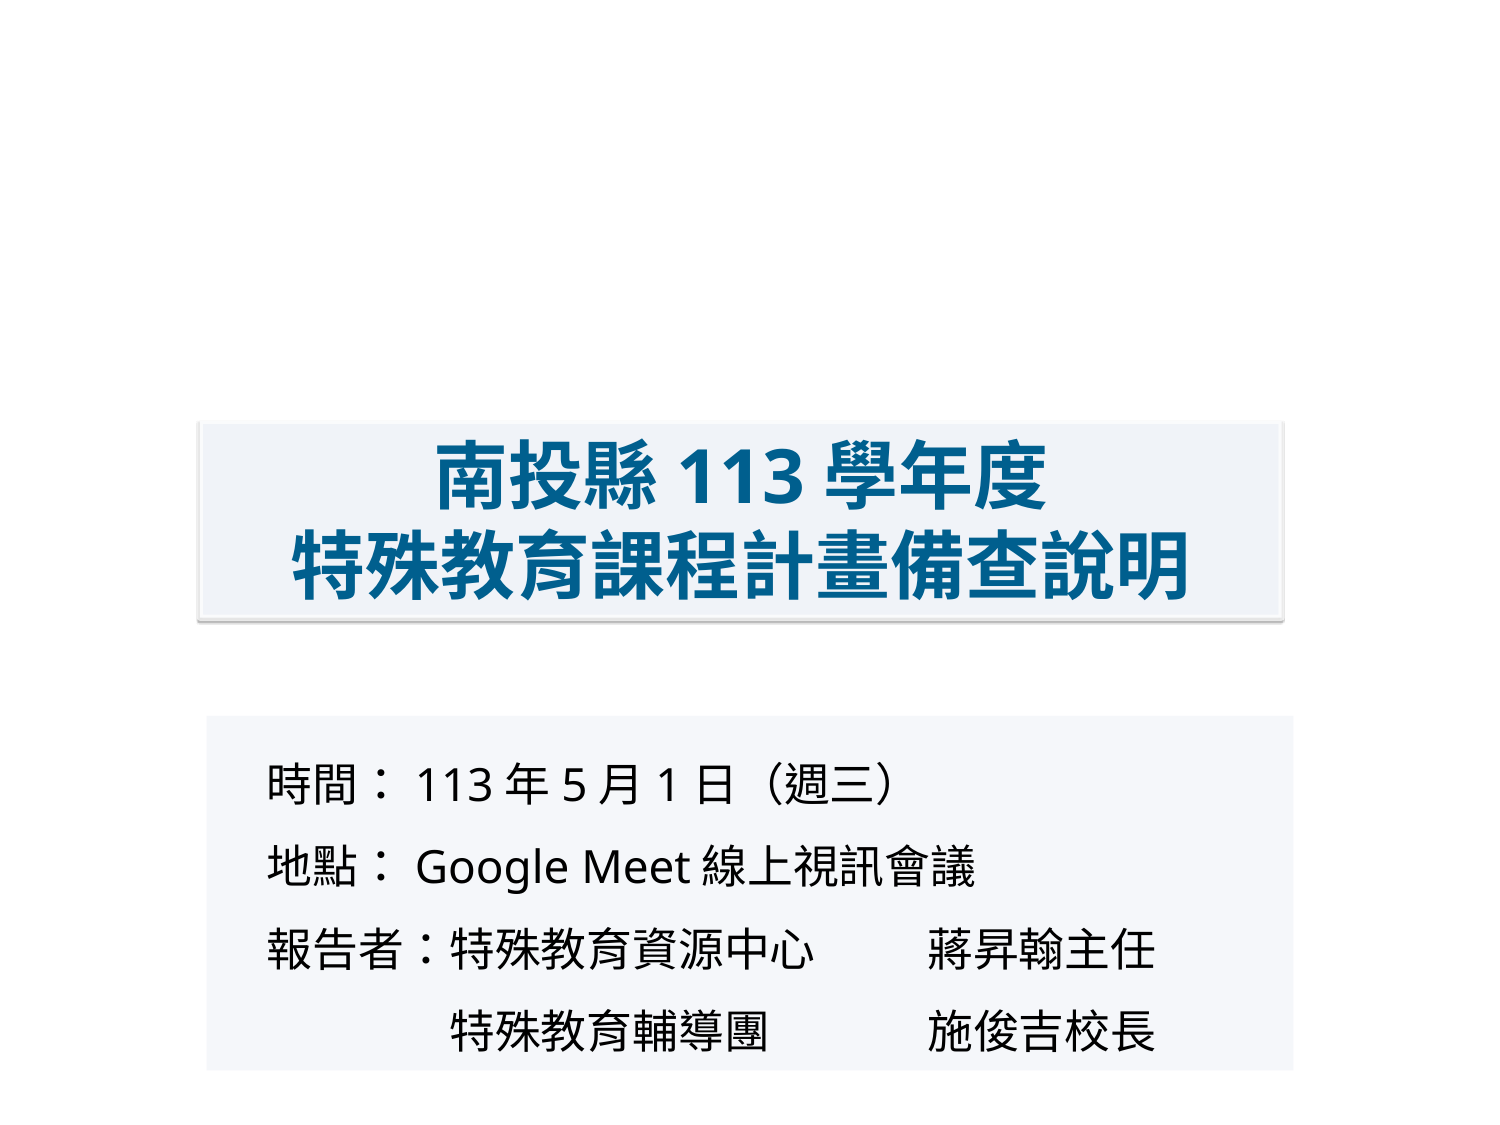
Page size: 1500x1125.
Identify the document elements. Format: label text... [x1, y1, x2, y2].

text_box 時間：113年5月1日（週三） 地點：Google Meet線上視訊會議 報告者：特殊教育資源中心 蔣昇翰主任 特殊教育輔導團 施俊吉校長 [207, 716, 1293, 1070]
text_box 南投縣113學年度 特殊教育課程計畫備查說明 [199, 420, 1282, 618]
